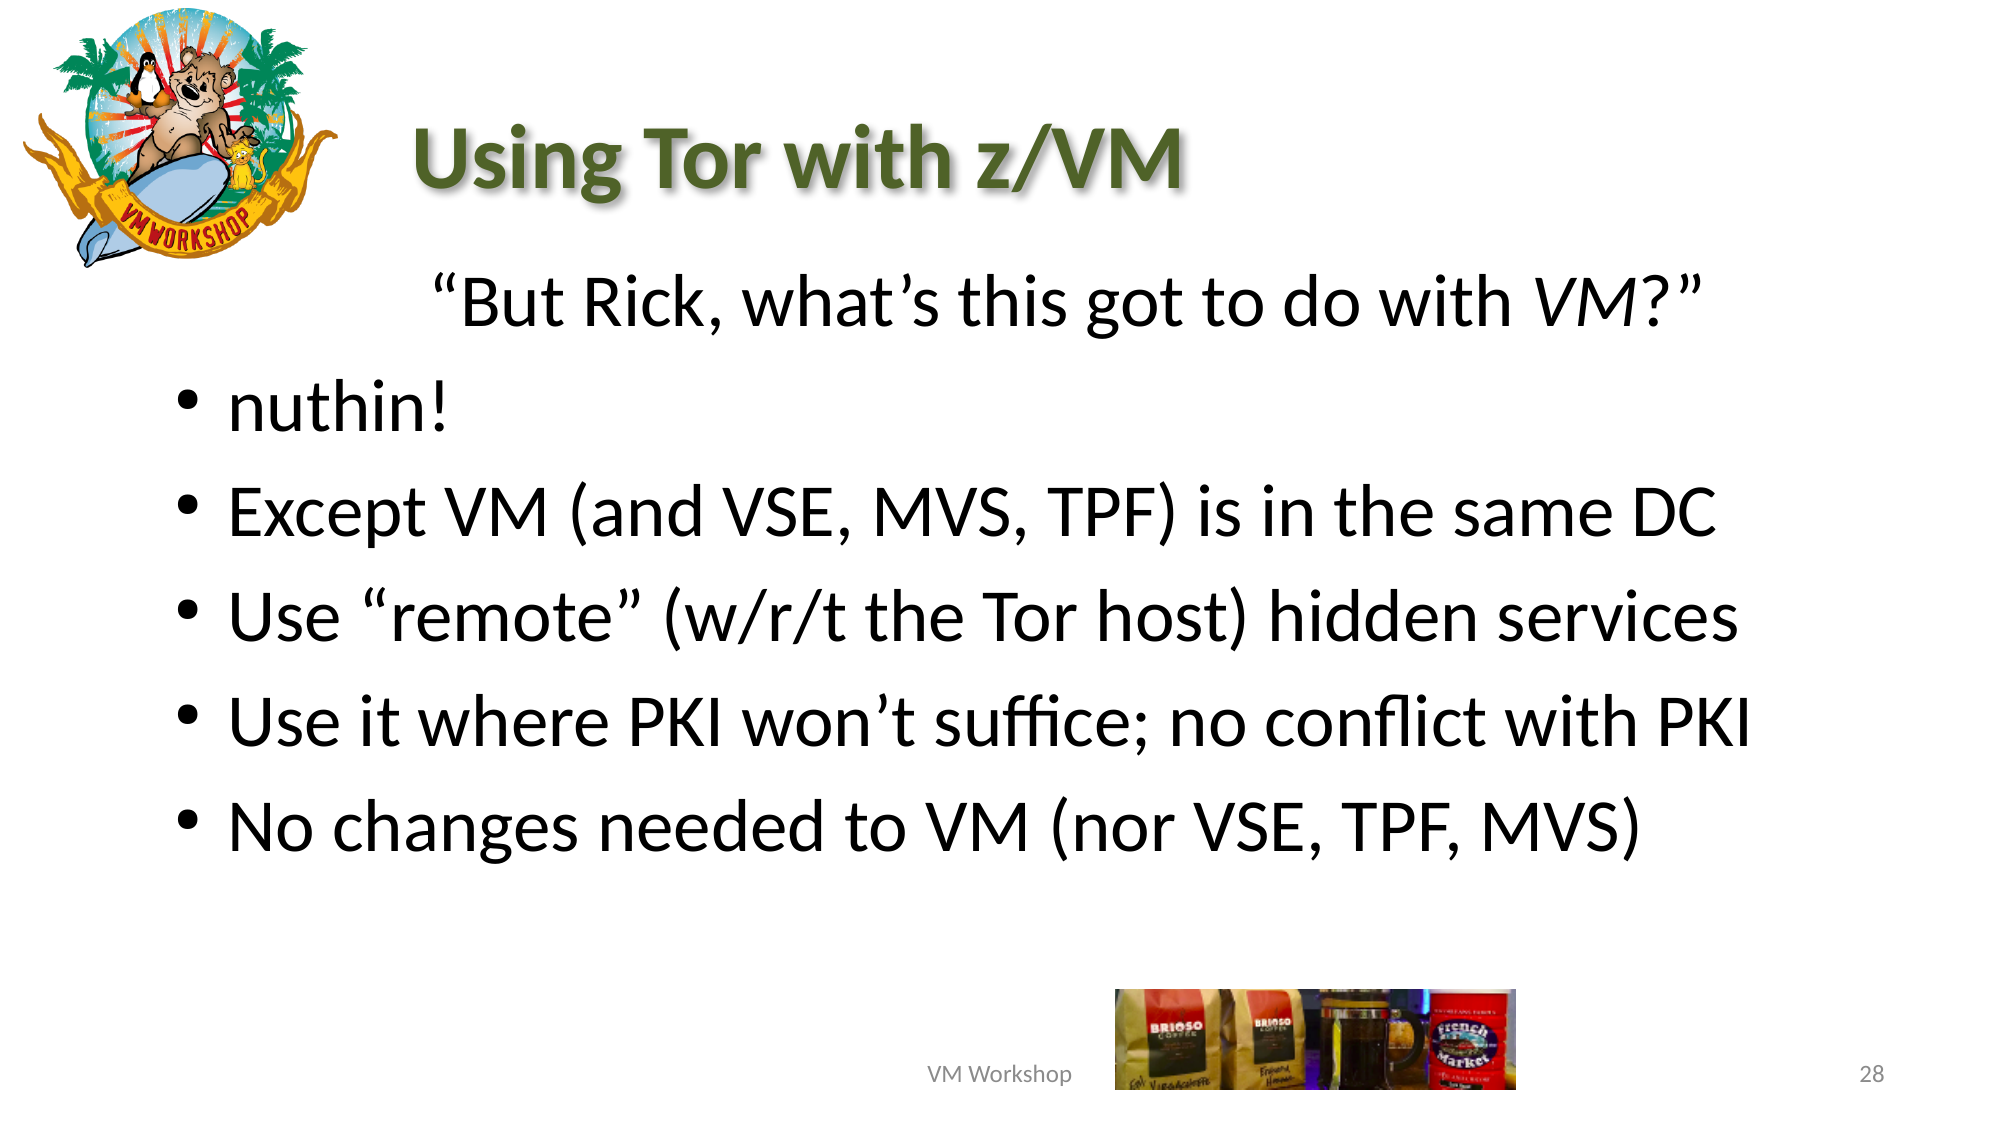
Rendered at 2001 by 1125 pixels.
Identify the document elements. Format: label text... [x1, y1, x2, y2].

title Using Tor with z/VM [396, 58, 1926, 246]
picture [23, 8, 338, 269]
picture [1115, 1041, 1516, 1090]
list “But Rick, what’s this got to do with VM?” nuthin! Except VM (and VSE, MVS, TPF) is in the same DC Use “remote” (w/r/t the Tor host) hidden services Use it where PKI won’t suffice; no conflict with PKI No changes needed to VM (nor VSE, TPF, MVS) [156, 251, 2000, 1041]
